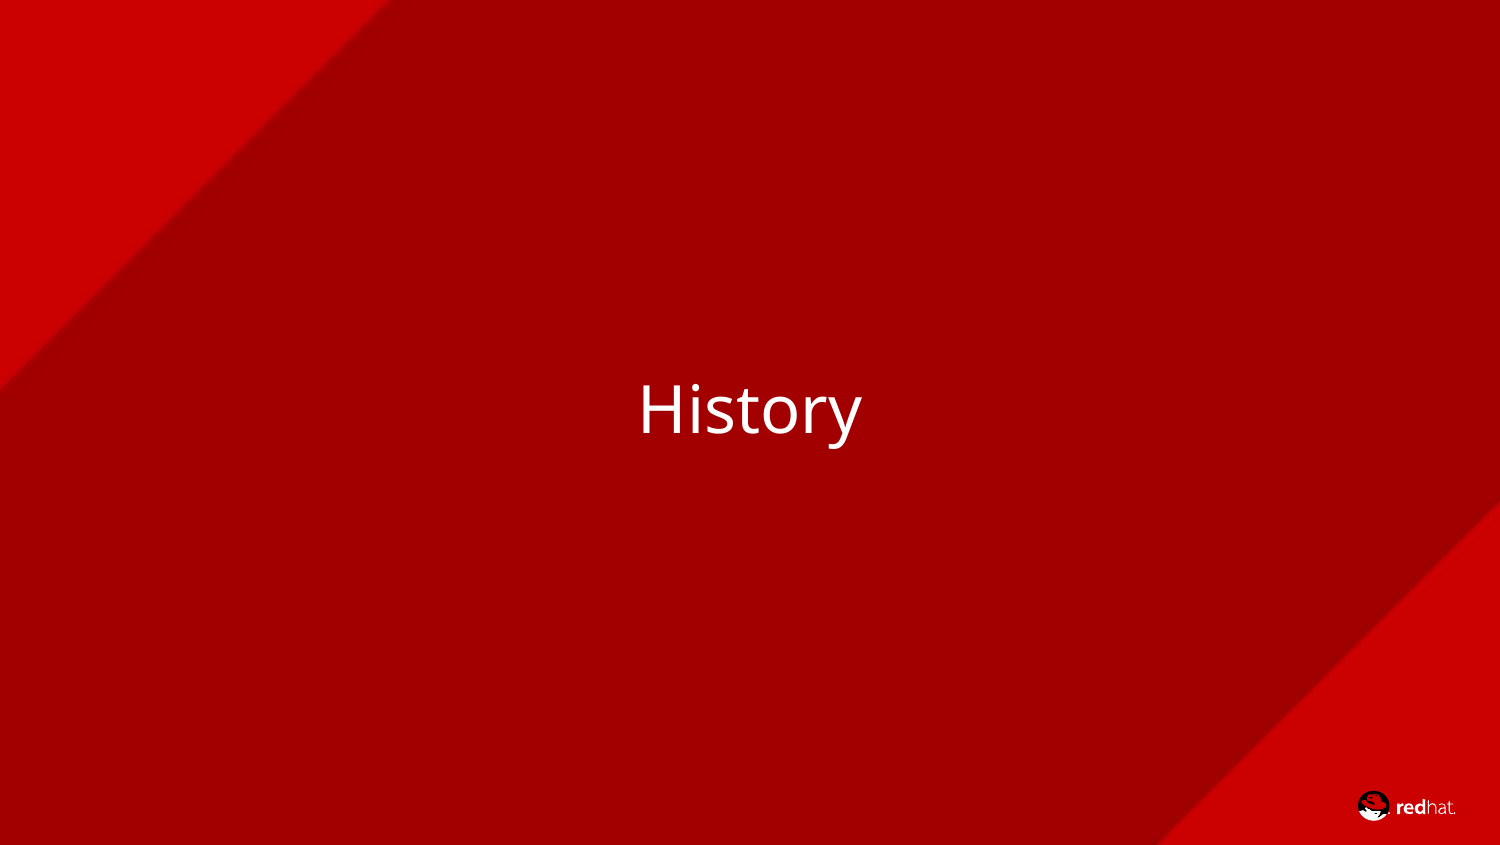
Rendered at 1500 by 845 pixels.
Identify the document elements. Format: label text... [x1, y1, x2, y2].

title History [112, 330, 1388, 486]
picture [0, 0, 1500, 845]
